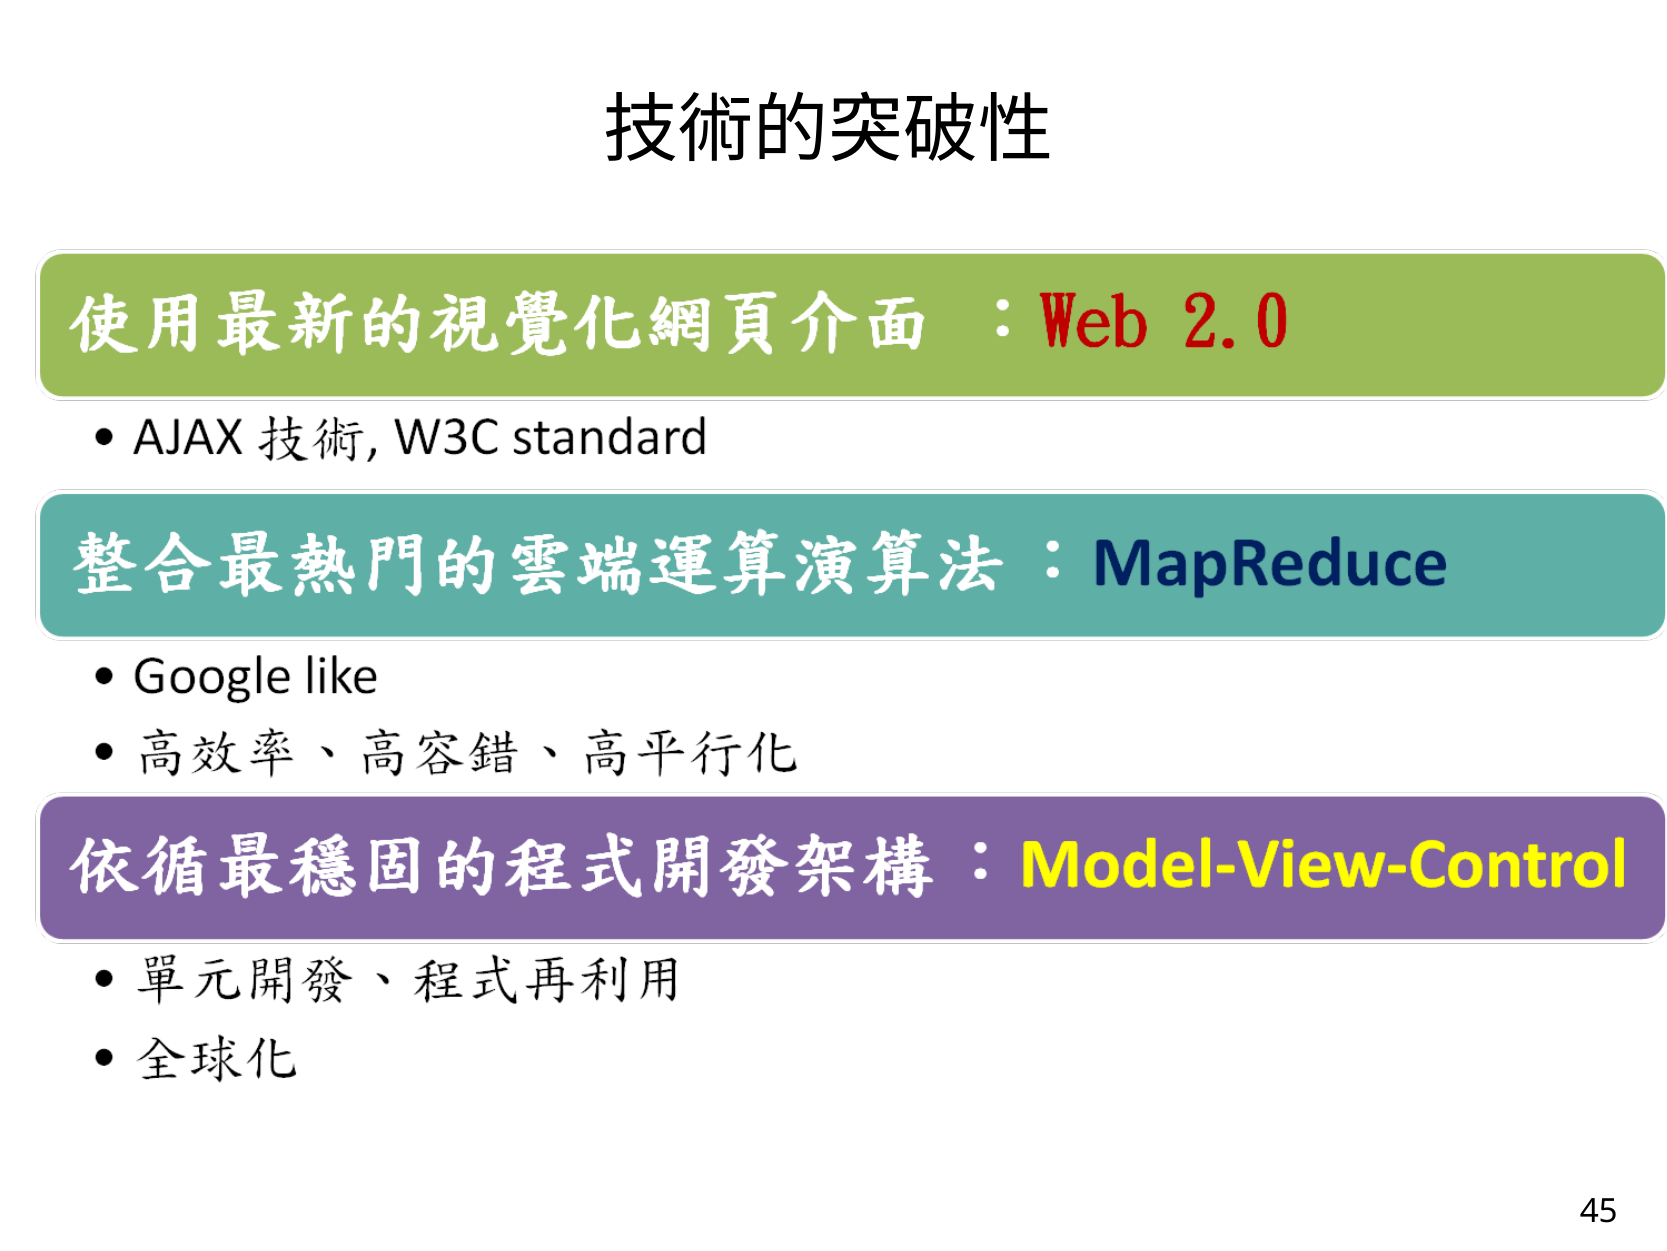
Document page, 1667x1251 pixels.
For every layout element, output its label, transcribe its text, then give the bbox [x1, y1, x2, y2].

title 技術的突破性 [78, 39, 1579, 222]
text_box [19, 206, 1667, 1147]
